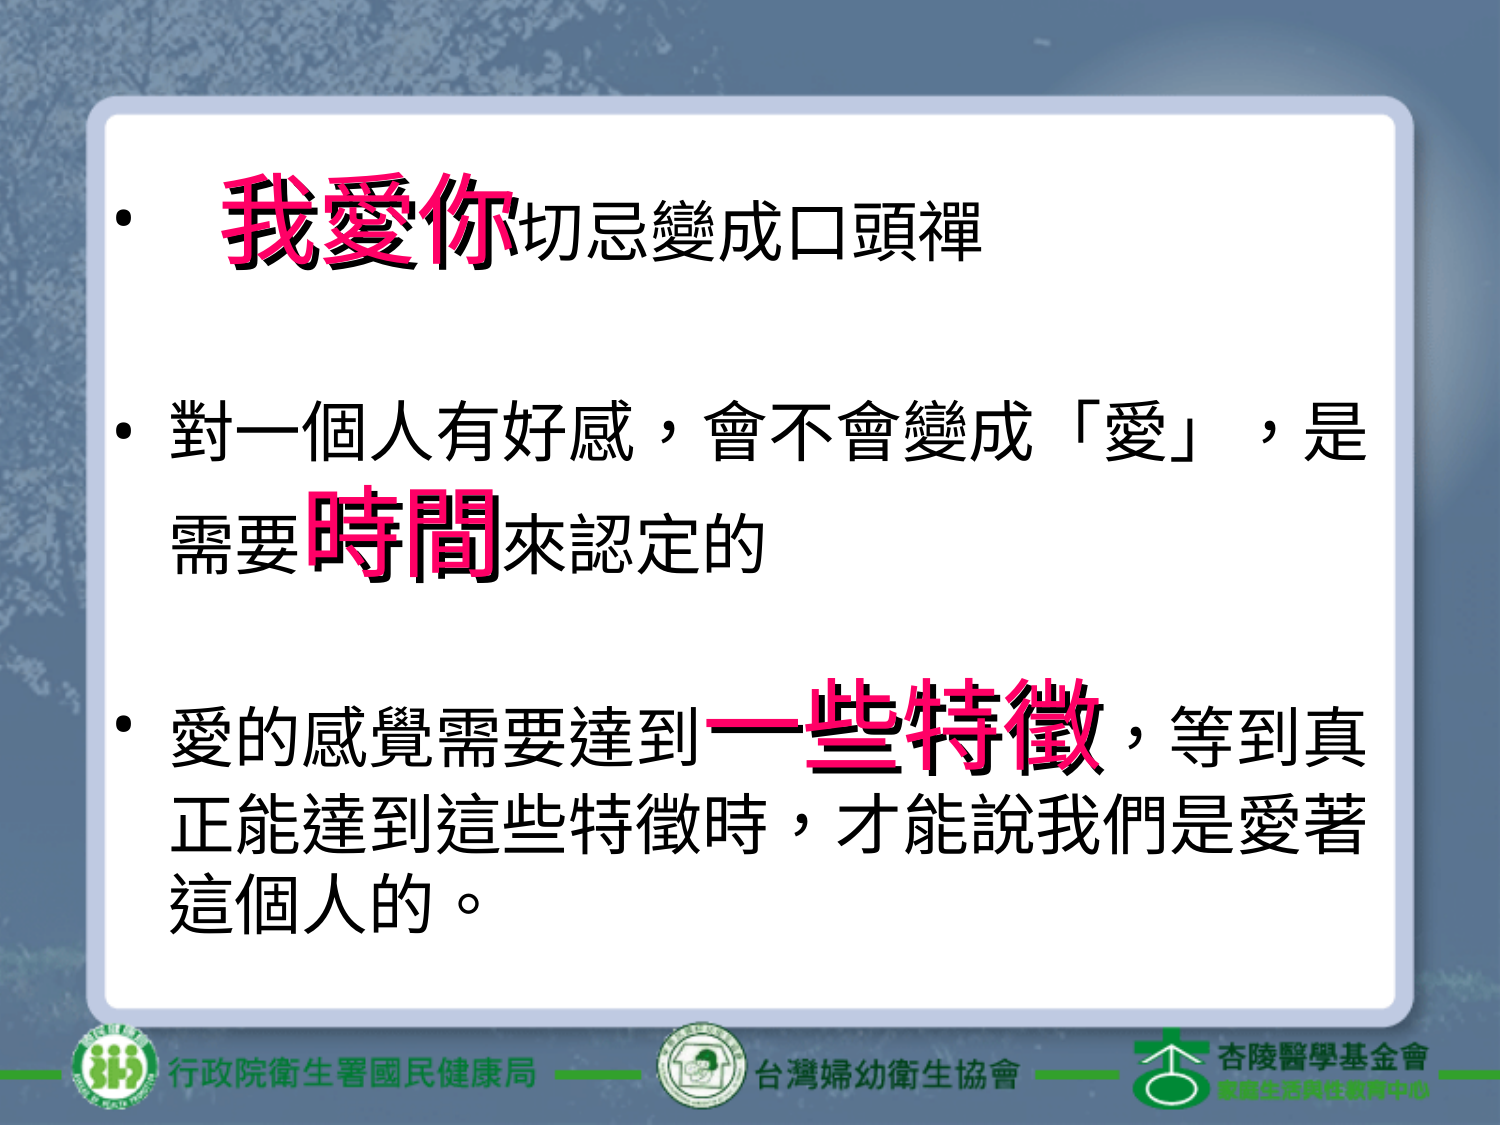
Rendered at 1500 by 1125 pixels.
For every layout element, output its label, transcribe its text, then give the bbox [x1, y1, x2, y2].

list 我愛你切忌變成口頭禪 對一個人有好感，會不會變成「愛」，是需要時間來認定的 愛的感覺需要達到一些特徵，等到真正能達到這些特徵時，才能說我們是愛著這個人的。 [97, 148, 1400, 1000]
picture [0, 0, 1500, 1125]
